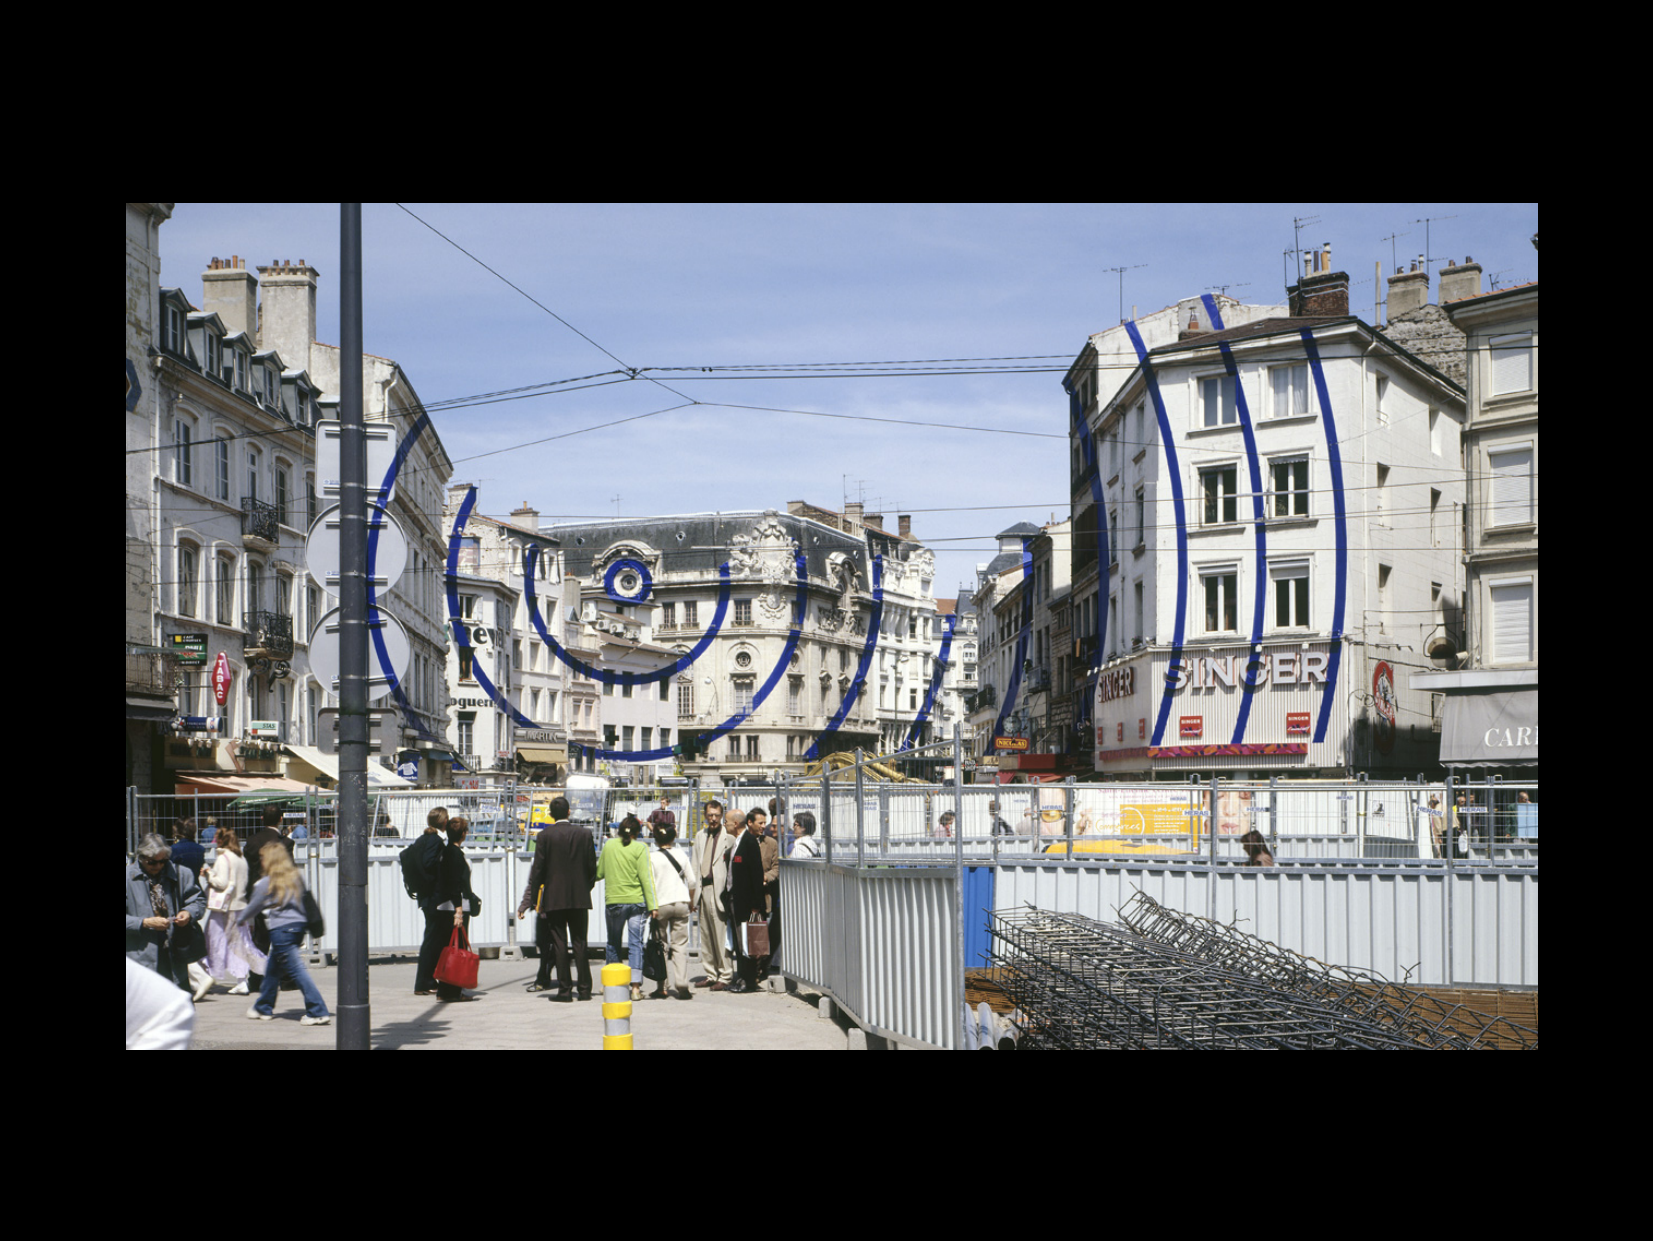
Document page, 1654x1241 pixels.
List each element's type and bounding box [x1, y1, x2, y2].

picture [126, 203, 1538, 1051]
